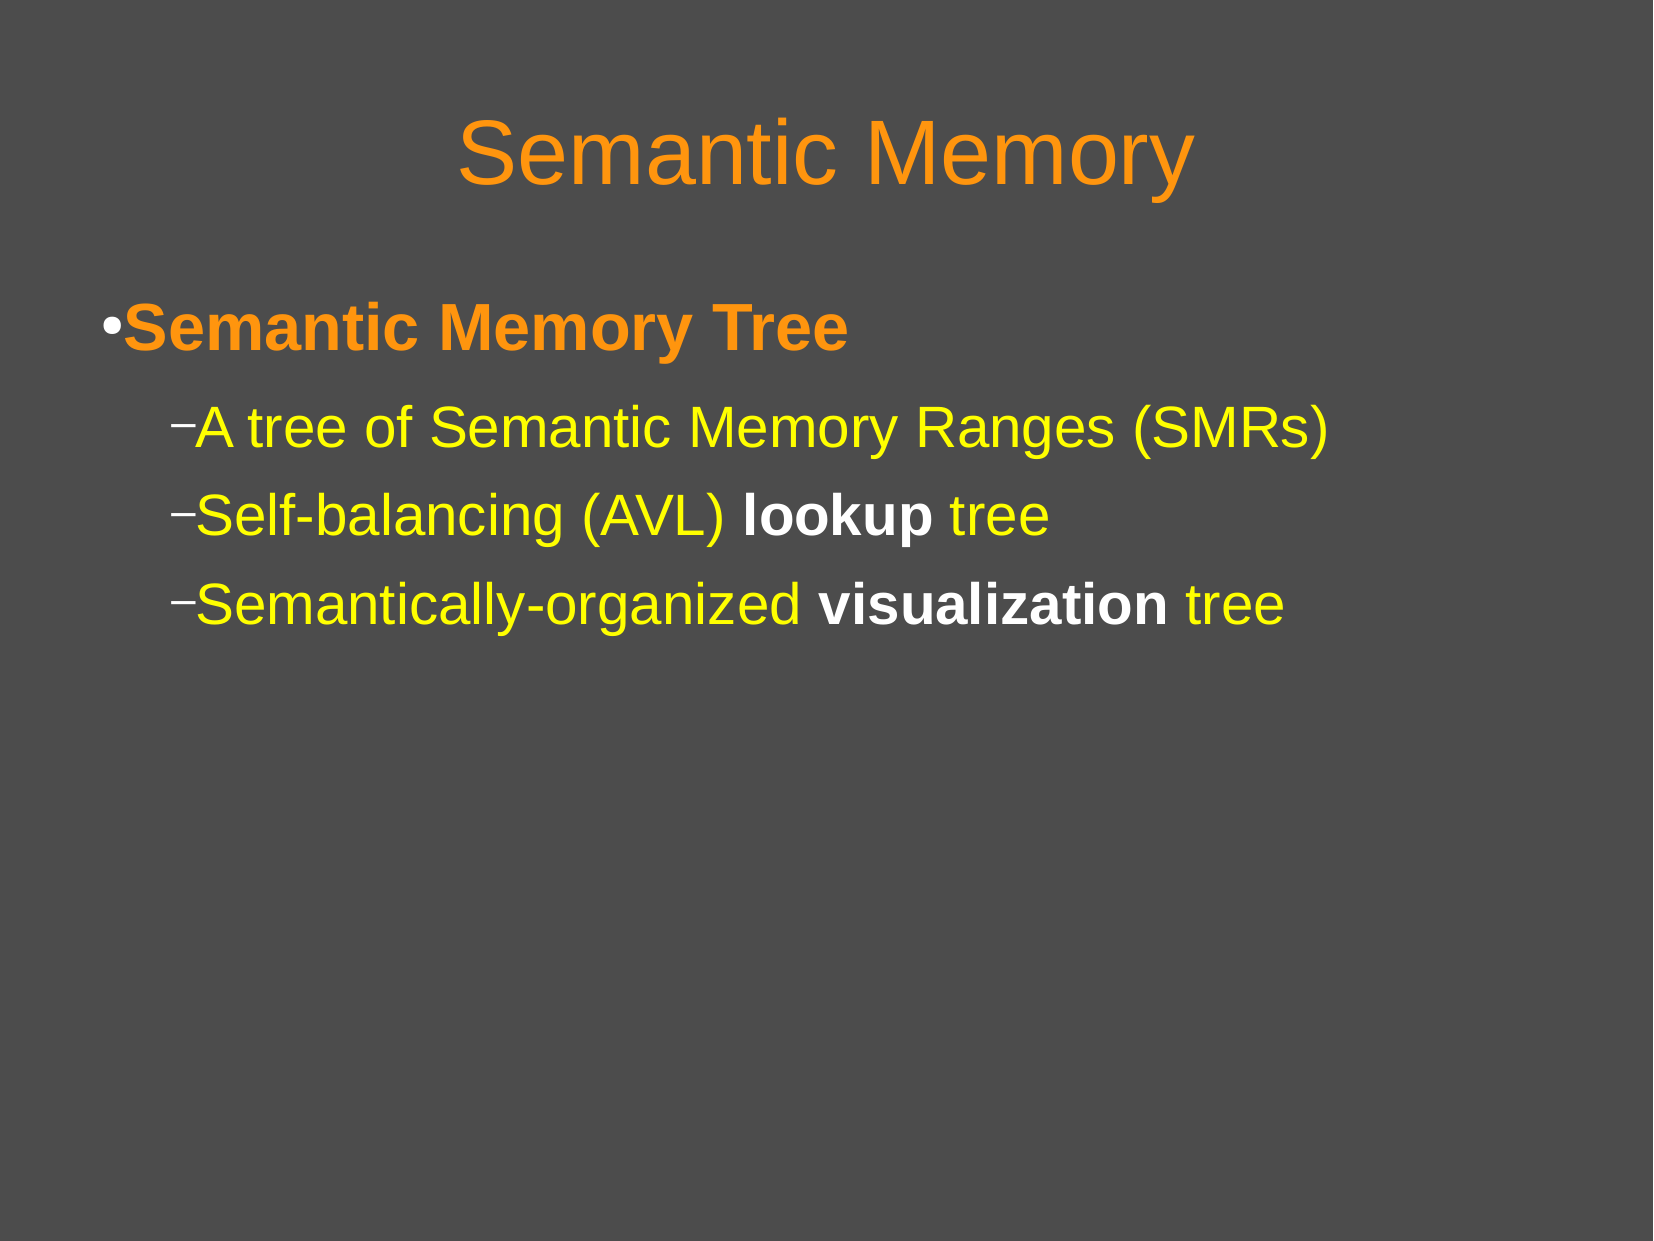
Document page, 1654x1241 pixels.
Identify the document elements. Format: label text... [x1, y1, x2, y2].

title Semantic Memory [82, 49, 1571, 257]
list Semantic Memory Tree A tree of Semantic Memory Ranges (SMRs) Self-balancing (AVL) lookup tree Semantically-organized visualization tree [82, 290, 1571, 1010]
